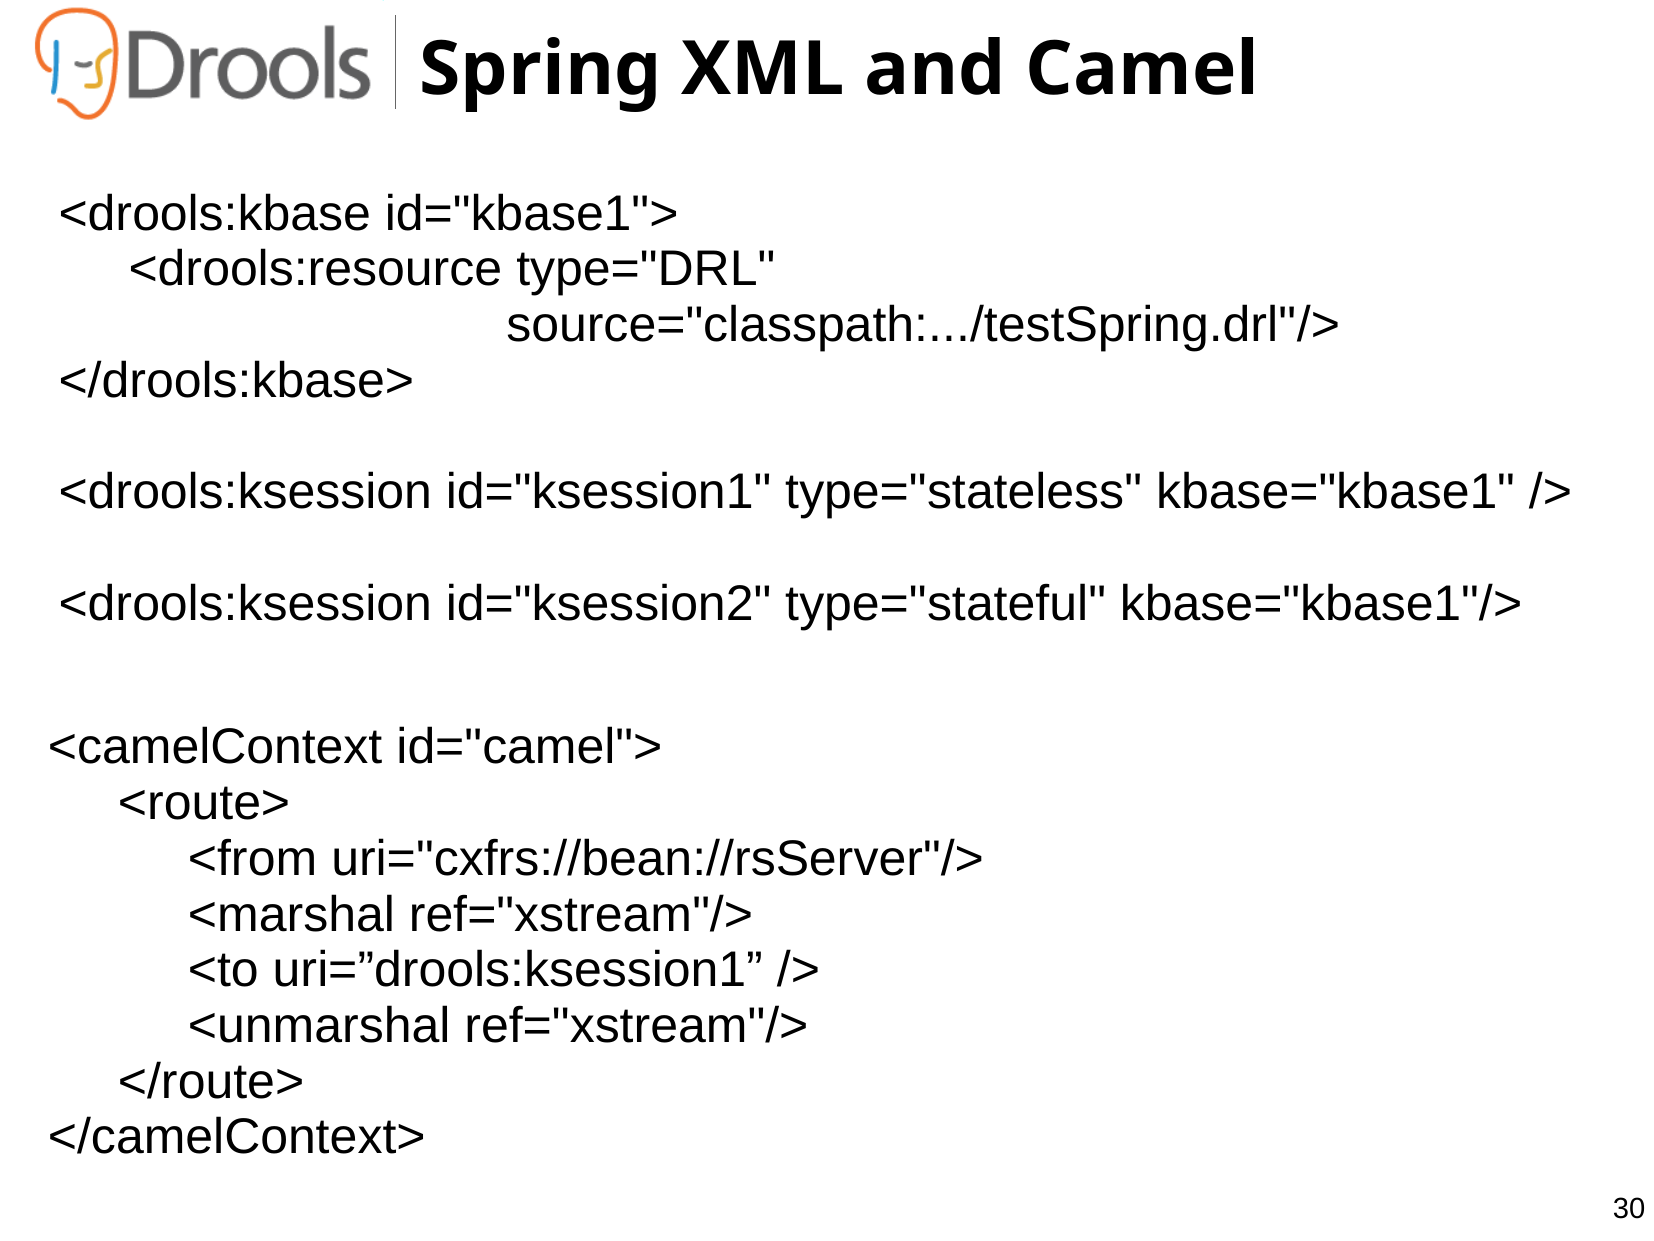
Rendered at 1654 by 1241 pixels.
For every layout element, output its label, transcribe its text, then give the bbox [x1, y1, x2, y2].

title Spring XML and Camel [419, 12, 1630, 118]
text_box <drools:kbase id="kbase1"> <drools:resource type="DRL" source="classpath:.../testSpring.drl"/> </drools:kbase> <drools:ksession id="ksession1" type="stateless" kbase="kbase1" /> <drools:ksession id="ksession2" type="stateful" kbase="kbase1"/> [43, 177, 1624, 639]
text_box <camelContext id="camel"> <route> <from uri="cxfrs://bean://rsServer"/> <marshal ref="xstream"/> <to uri=”drools:ksession1” /> <unmarshal ref="xstream"/> </route> </camelContext> [33, 711, 1613, 1215]
picture [29, 0, 384, 126]
